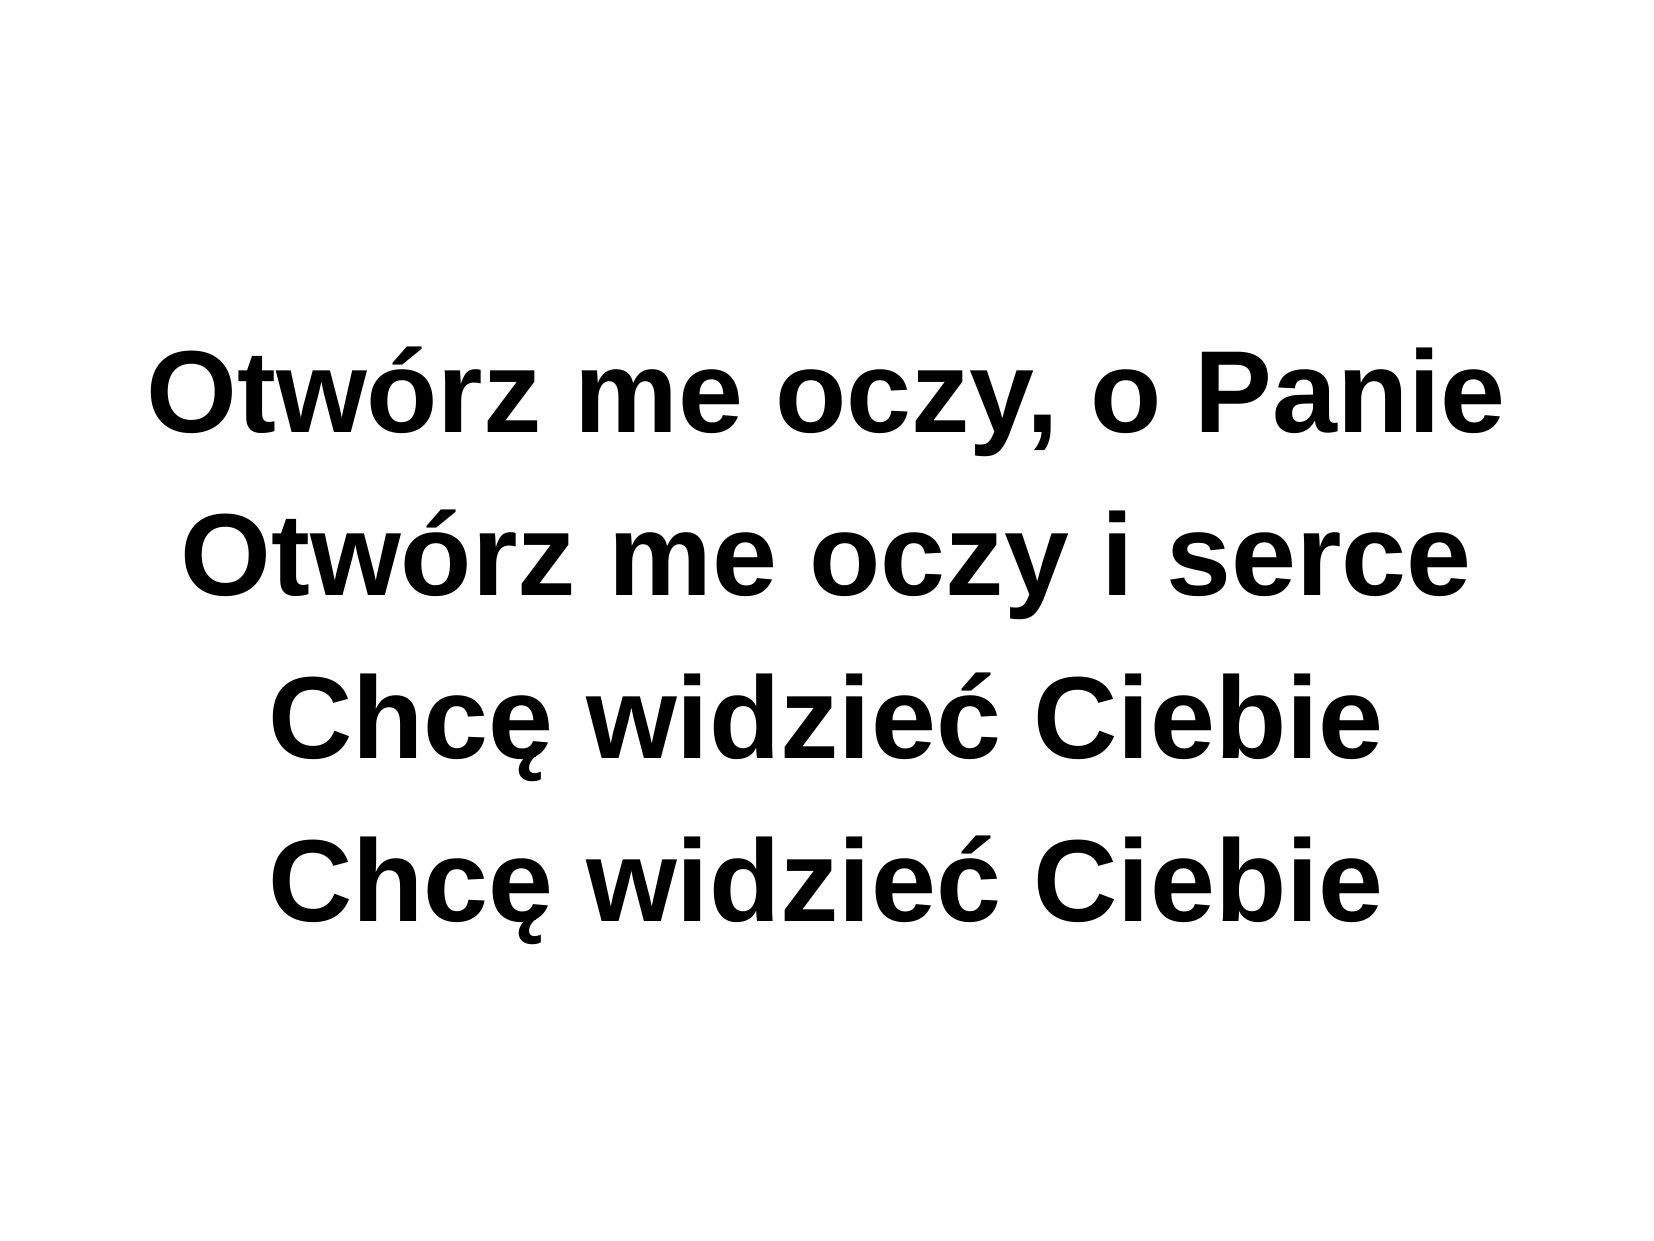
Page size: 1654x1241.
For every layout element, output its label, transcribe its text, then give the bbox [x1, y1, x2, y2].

subtitle Otwórz me oczy, o Panie Otwórz me oczy i serce Chcę widzieć Ciebie Chcę widzieć Ciebie [0, 0, 1654, 1241]
